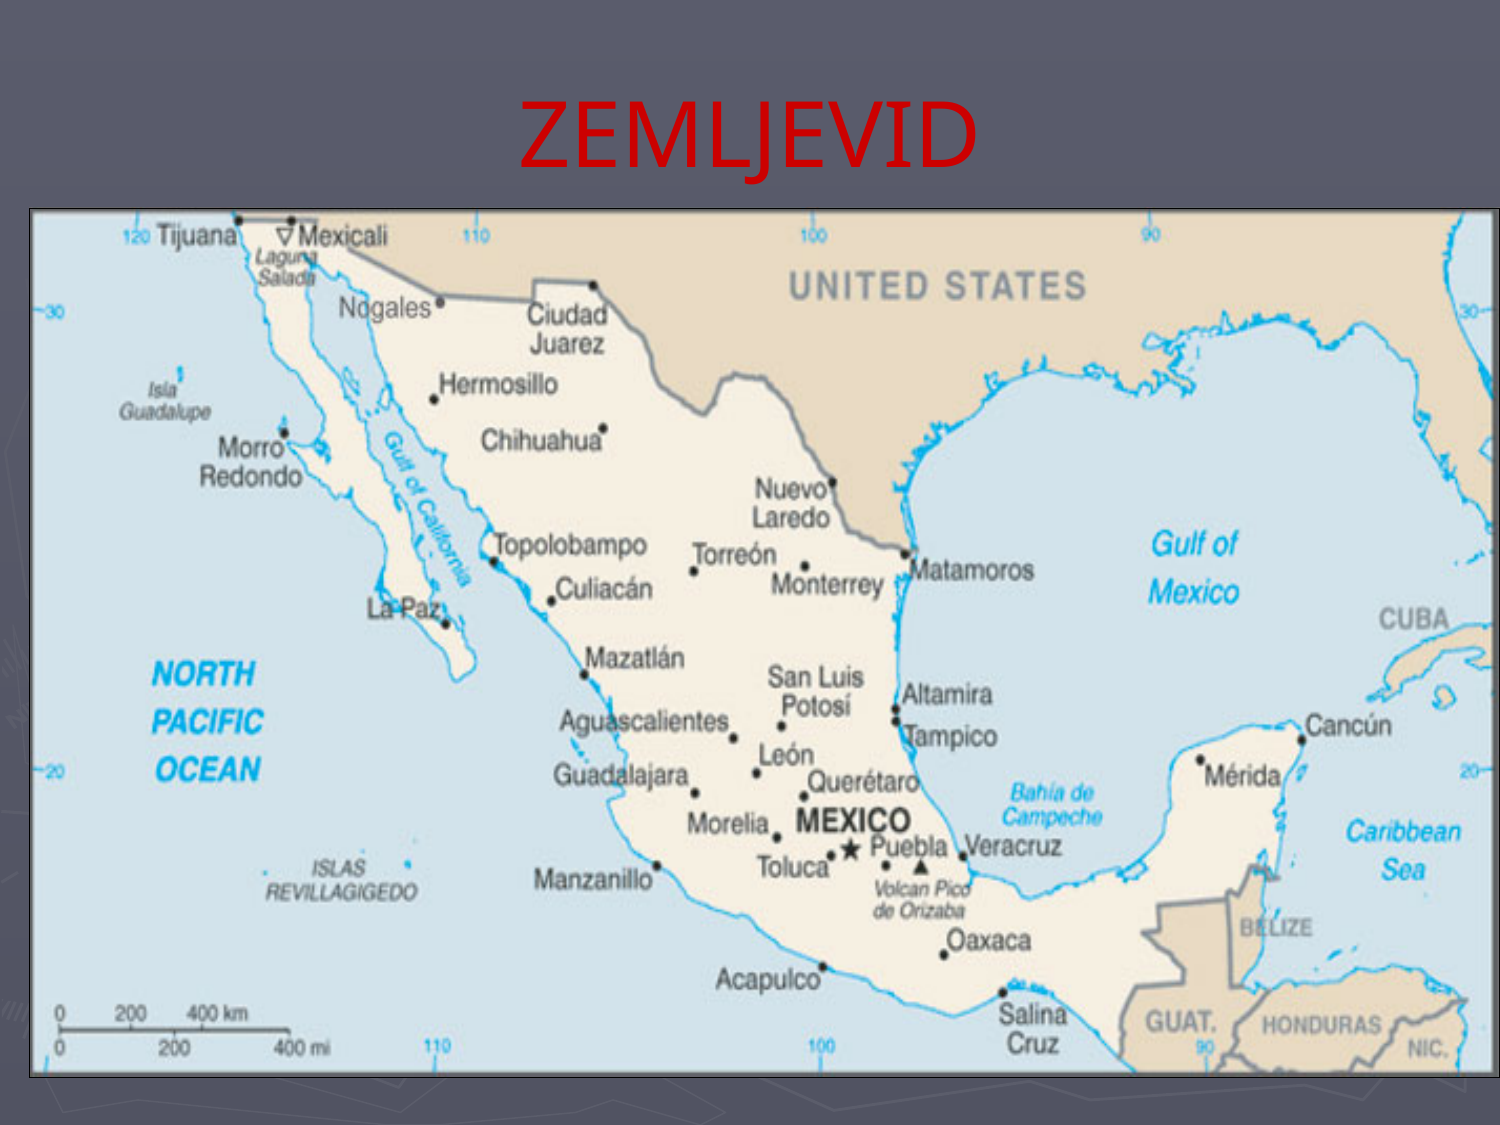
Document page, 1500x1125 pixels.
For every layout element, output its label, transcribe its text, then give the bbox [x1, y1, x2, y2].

picture [29, 207, 1500, 1078]
title ZEMLJEVID [49, 37, 1451, 207]
